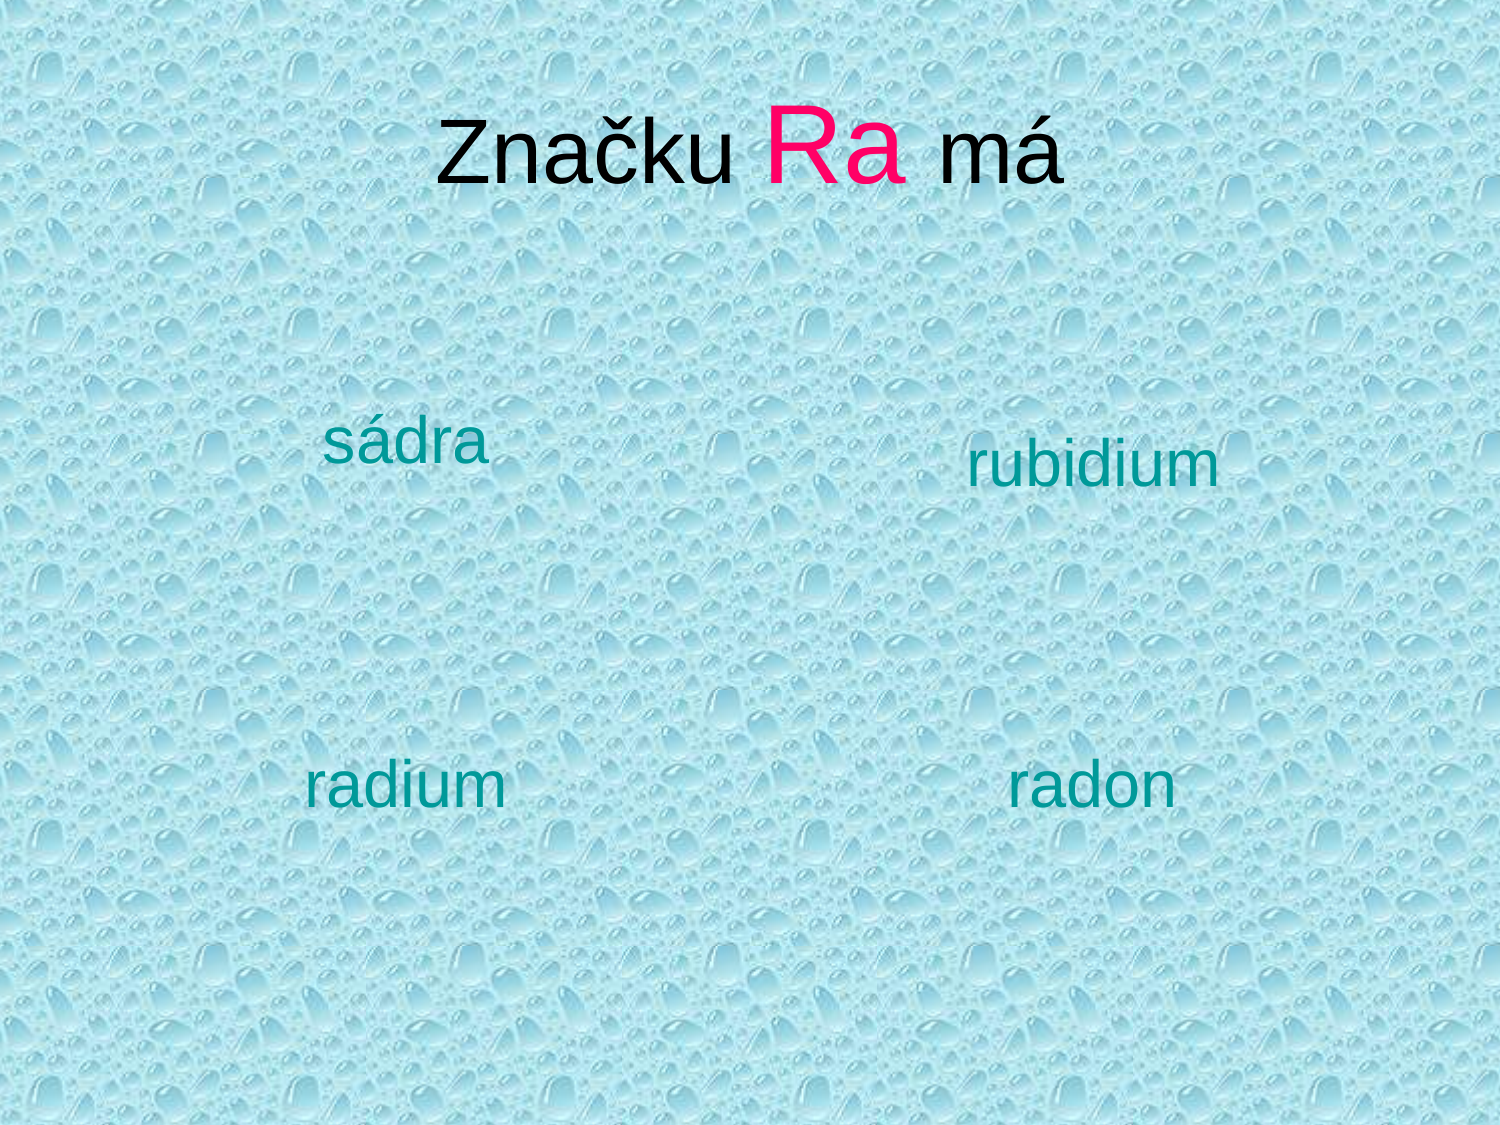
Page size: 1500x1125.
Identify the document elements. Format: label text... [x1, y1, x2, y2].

picture [0, 0, 1500, 1125]
table_header radon [763, 646, 1423, 1005]
table_header radium [75, 646, 737, 1005]
table_header sádra [75, 262, 737, 621]
title Značku Ra má [75, 45, 1426, 233]
table_header rubidium [763, 262, 1425, 621]
